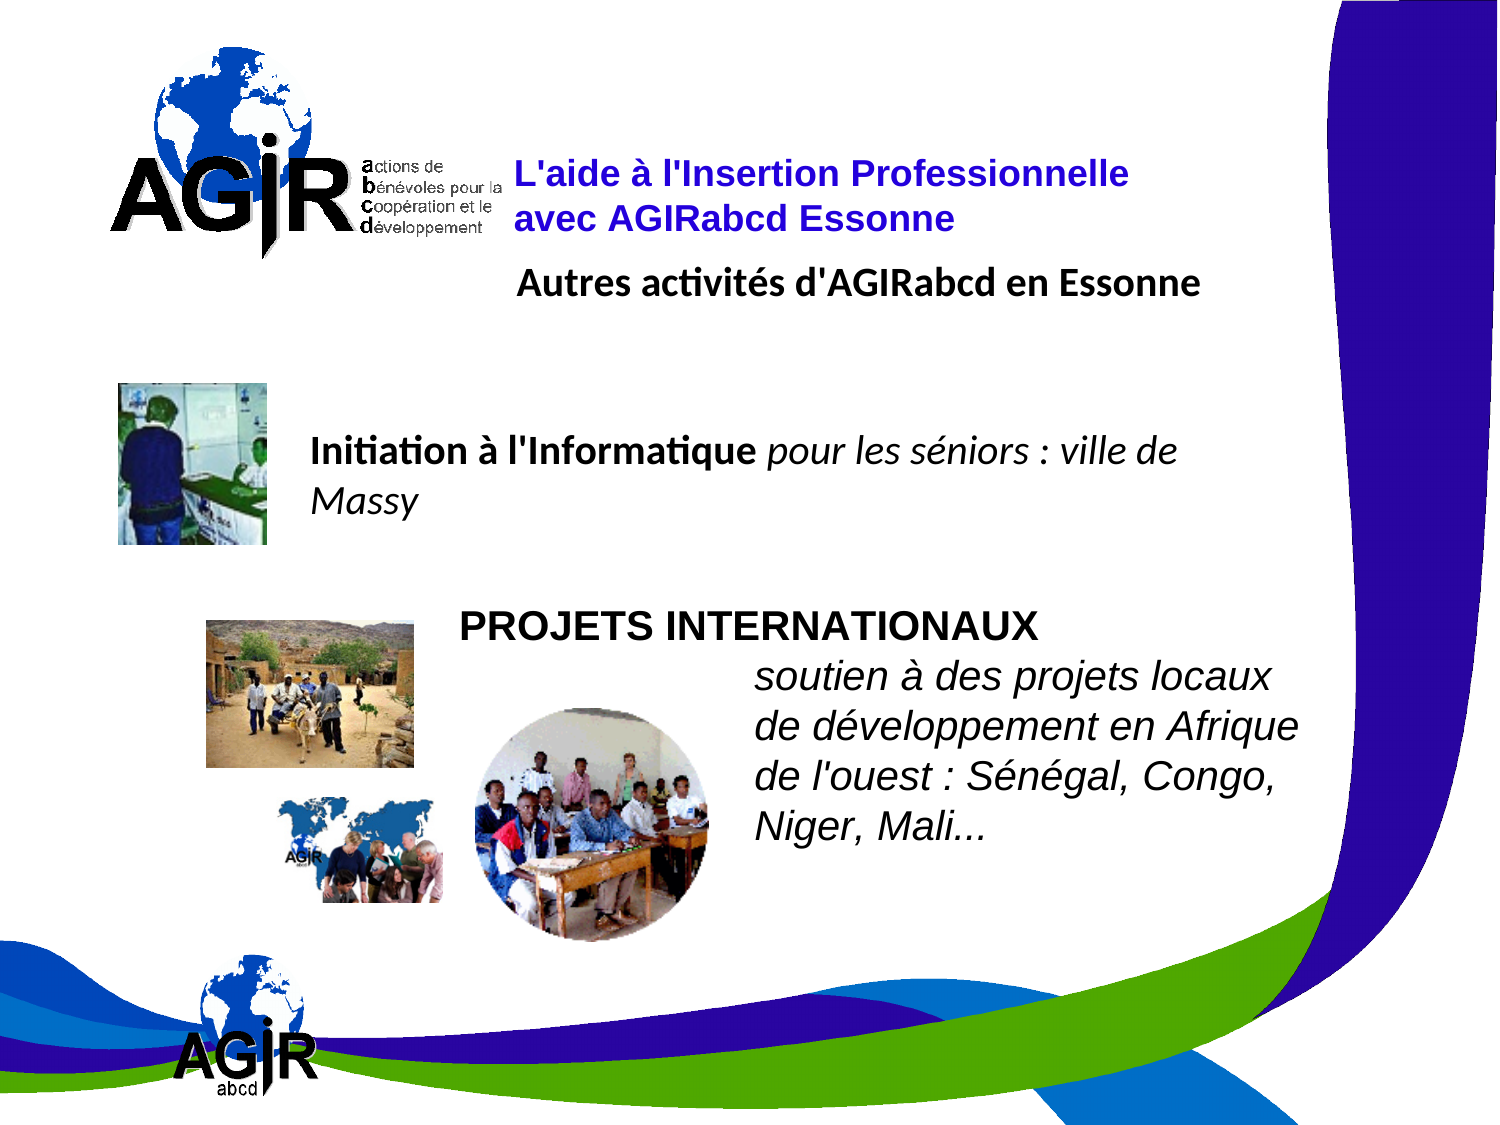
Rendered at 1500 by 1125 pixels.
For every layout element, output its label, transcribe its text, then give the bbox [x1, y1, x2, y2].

text_box L'aide à l'Insertion Professionnelle avec AGIRabcd Essonne [498, 141, 1418, 248]
picture [0, 0, 1498, 1125]
text_box Initiation à l'Informatique pour les séniors : ville de Massy [295, 415, 1284, 532]
text_box PROJETS INTERNATIONAUX soutien à des projets locaux de développement en Afrique de l'ouest : Sénégal, Congo, Niger, Mali... [442, 591, 1330, 857]
text_box Autres activités d'AGIRabcd en Essonne [501, 247, 1270, 313]
